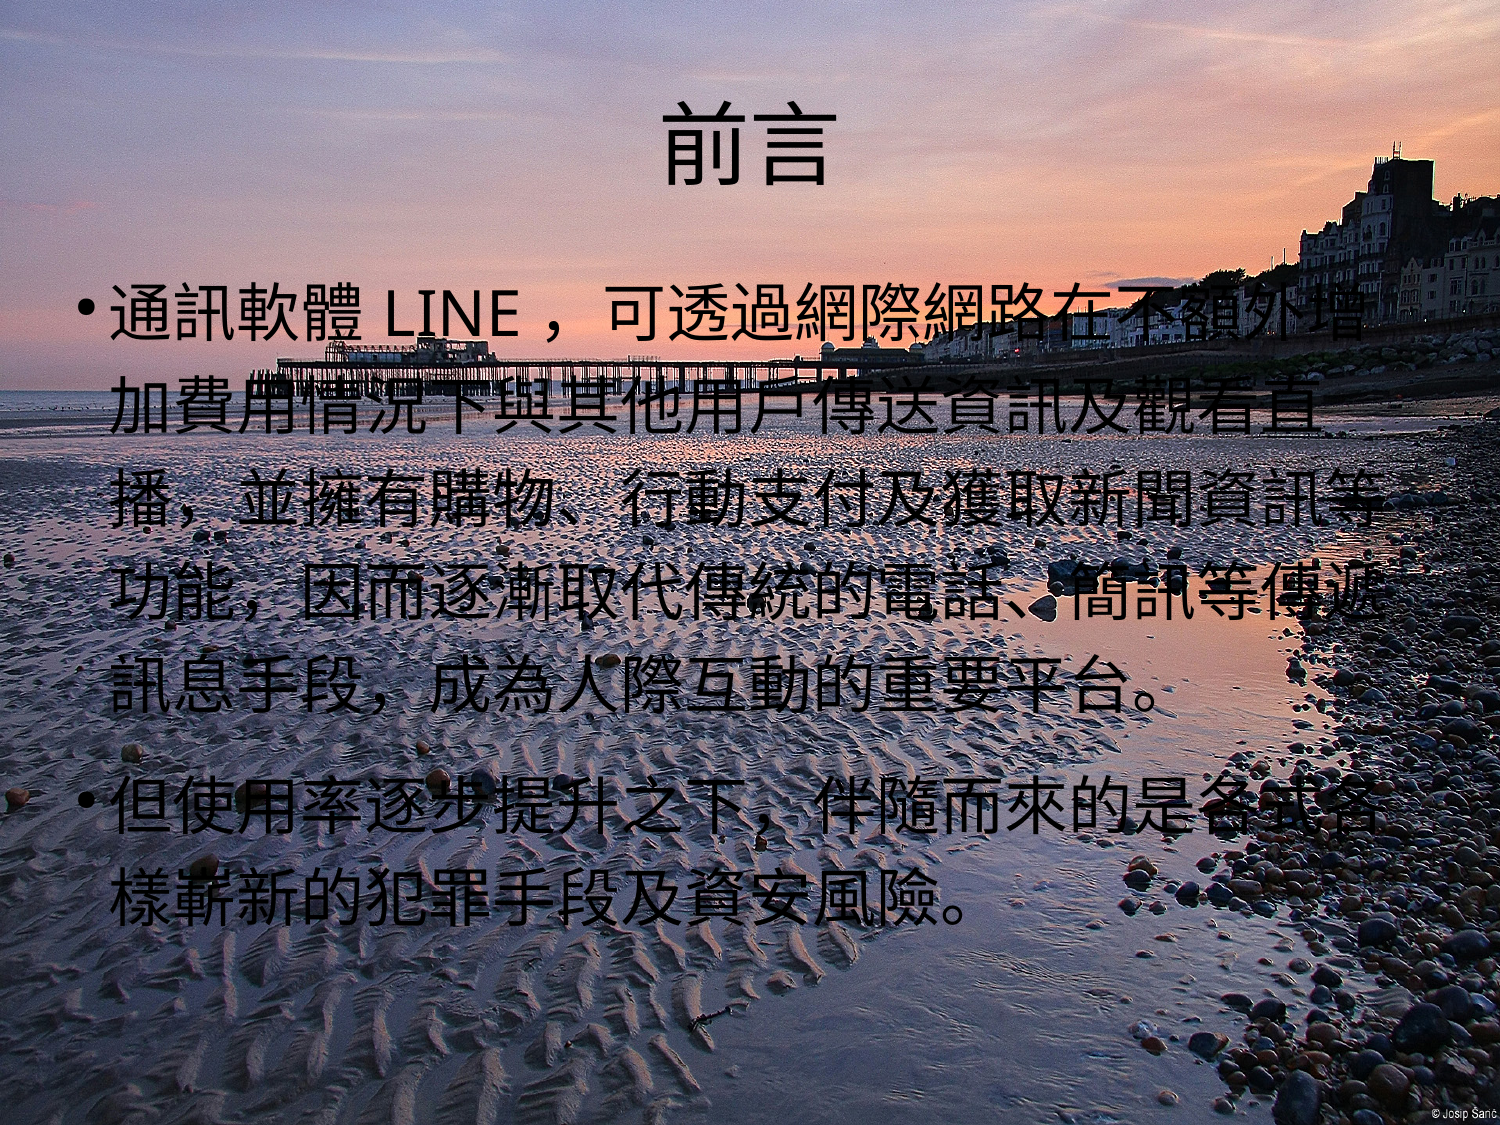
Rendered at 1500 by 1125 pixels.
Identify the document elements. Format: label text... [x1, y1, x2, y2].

picture [0, 0, 1500, 1125]
title 前言 [75, 45, 1425, 233]
list 通訊軟體LINE，可透過網際網路在不額外增加費用情況下與其他用戶傳送資訊及觀看直播，並擁有購物、行動支付及獲取新聞資訊等功能，因而逐漸取代傳統的電話、簡訊等傳遞訊息手段，成為人際互動的重要平台。 但使用率逐步提升之下，伴隨而來的是各式各樣嶄新的犯罪手段及資安風險。 [75, 262, 1425, 1005]
